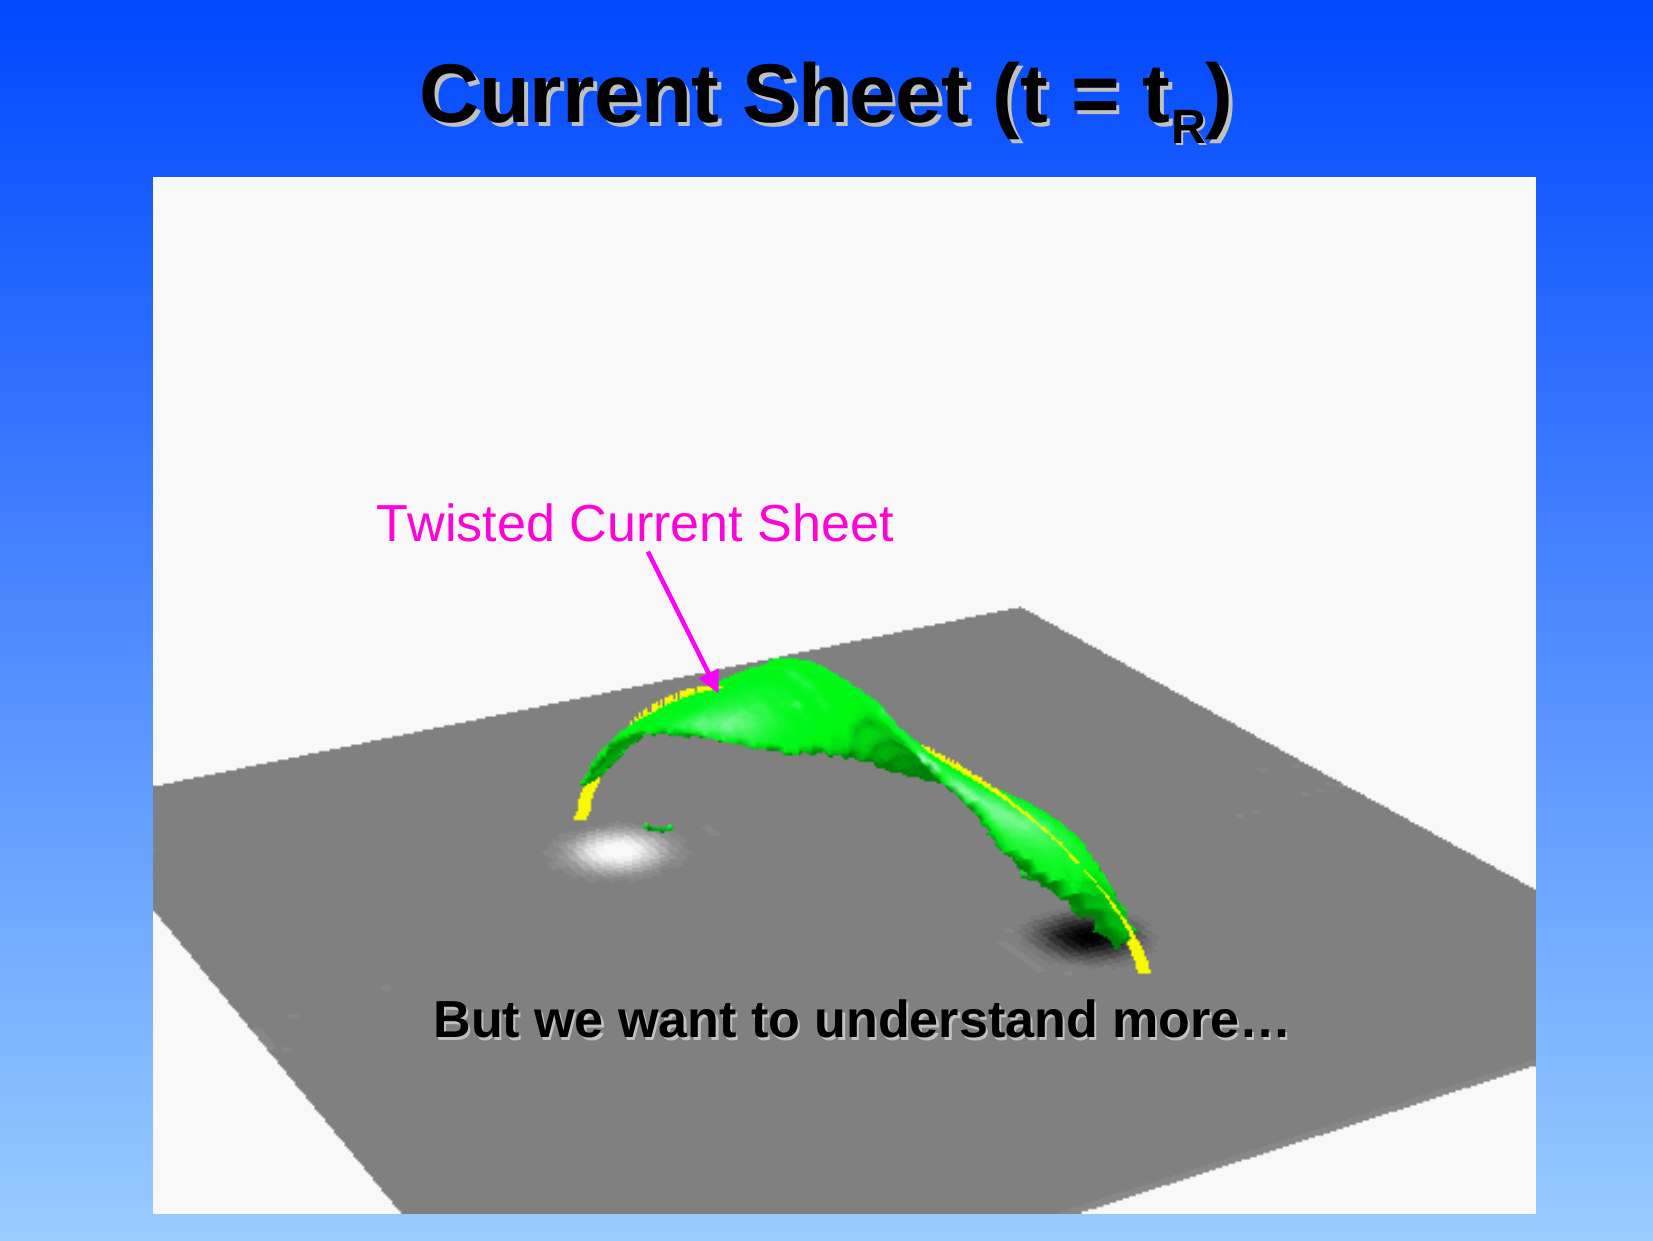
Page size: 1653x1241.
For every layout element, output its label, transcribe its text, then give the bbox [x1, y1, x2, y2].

text_box But we want to understand more… [418, 987, 1307, 1057]
title Current Sheet (t = tR) [82, 42, 1571, 152]
text_box Twisted Current Sheet [361, 490, 910, 560]
picture [153, 177, 1536, 1214]
